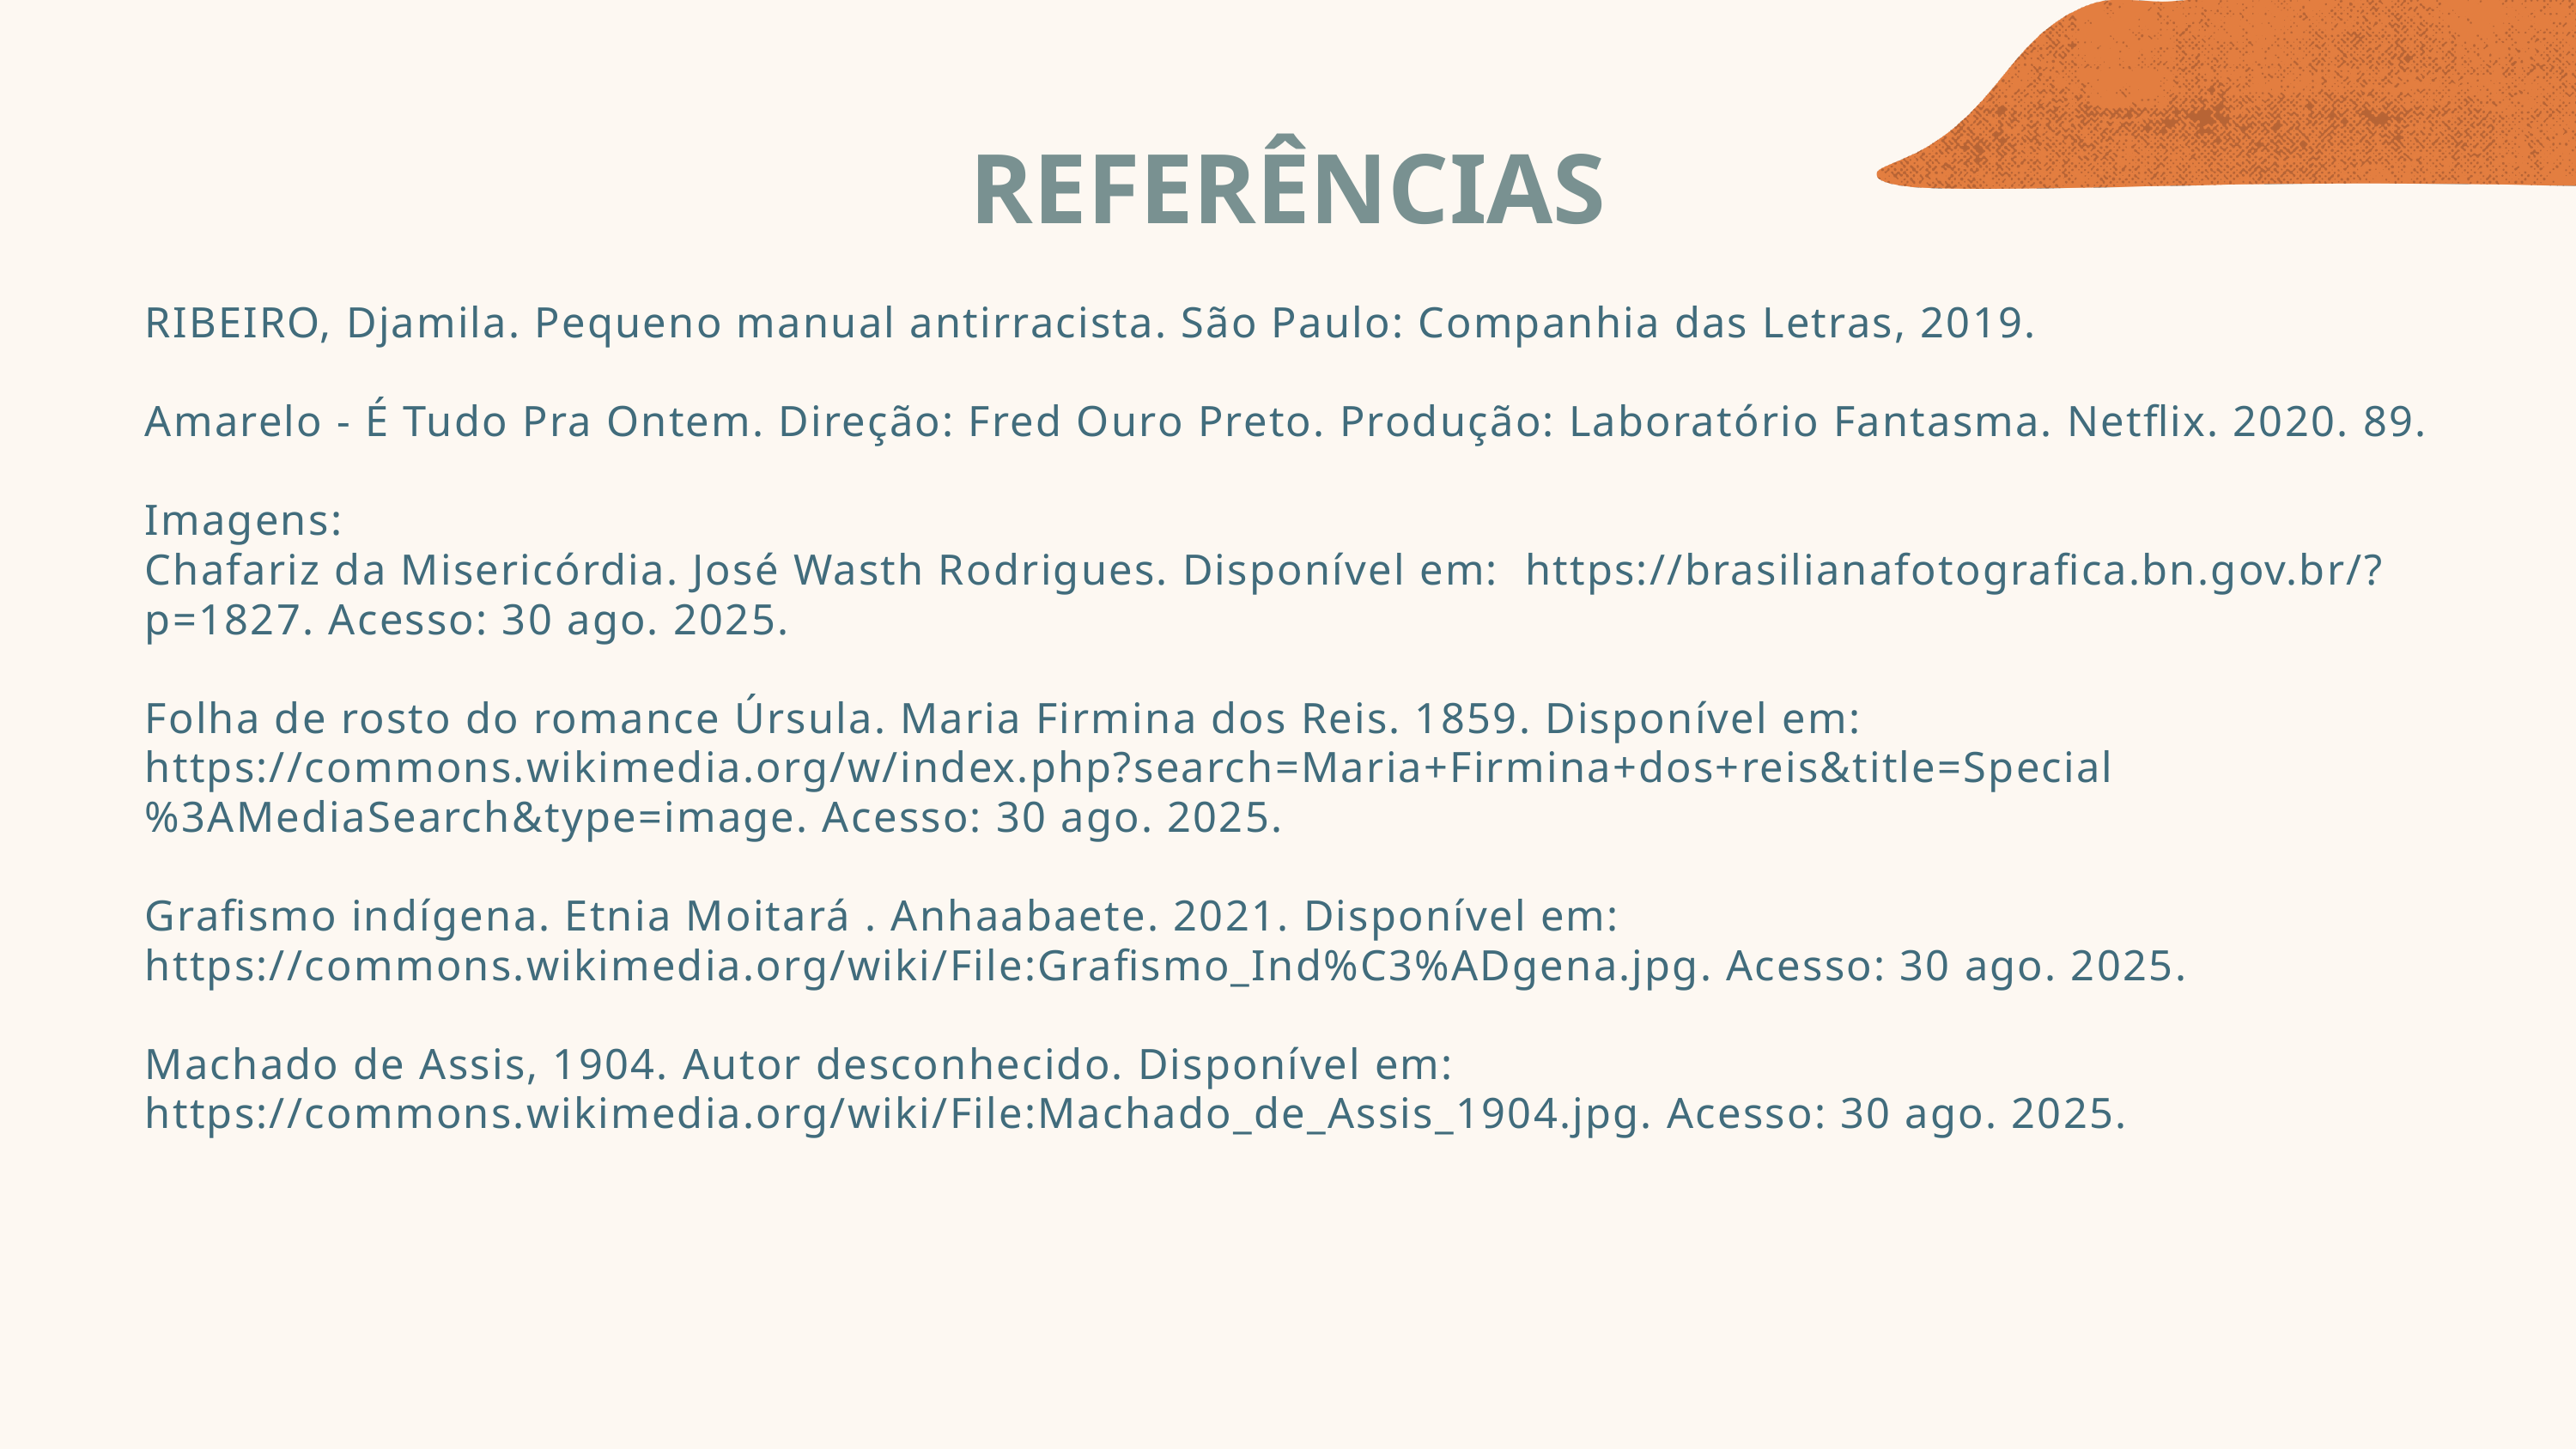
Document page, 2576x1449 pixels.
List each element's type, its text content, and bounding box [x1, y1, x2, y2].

text_box [1876, 0, 2576, 189]
text_box RIBEIRO, Djamila. Pequeno manual antirracista. São Paulo: Companhia das Letras, 2019. Amarelo - É Tudo Pra Ontem. Direção: Fred Ouro Preto. Produção: Laboratório Fantasma. Netflix. 2020. 89. Imagens: Chafariz da Misericórdia. José Wasth Rodrigues. Disponível em: https://brasilianafotografica.bn.gov.br/?p=1827. Acesso: 30 ago. 2025. Folha de rosto do romance Úrsula. Maria Firmina dos Reis. 1859. Disponível em: https://commons.wikimedia.org/w/index.php?search=Maria+Firmina+dos+reis&title=Special%3AMediaSearch&type=image. Acesso: 30 ago. 2025. Grafismo indígena. Etnia Moitará . Anhaabaete. 2021. Disponível em: https://commons.wikimedia.org/wiki/File:Grafismo_Ind%C3%ADgena.jpg. Acesso: 30 ago. 2025. Machado de Assis, 1904. Autor desconhecido. Disponível em: https://commons.wikimedia.org/wiki/File:Machado_de_Assis_1904.jpg. Acesso: 30 ago. 2025. [144, 247, 2432, 1414]
text_box REFERÊNCIAS [293, 136, 2283, 244]
